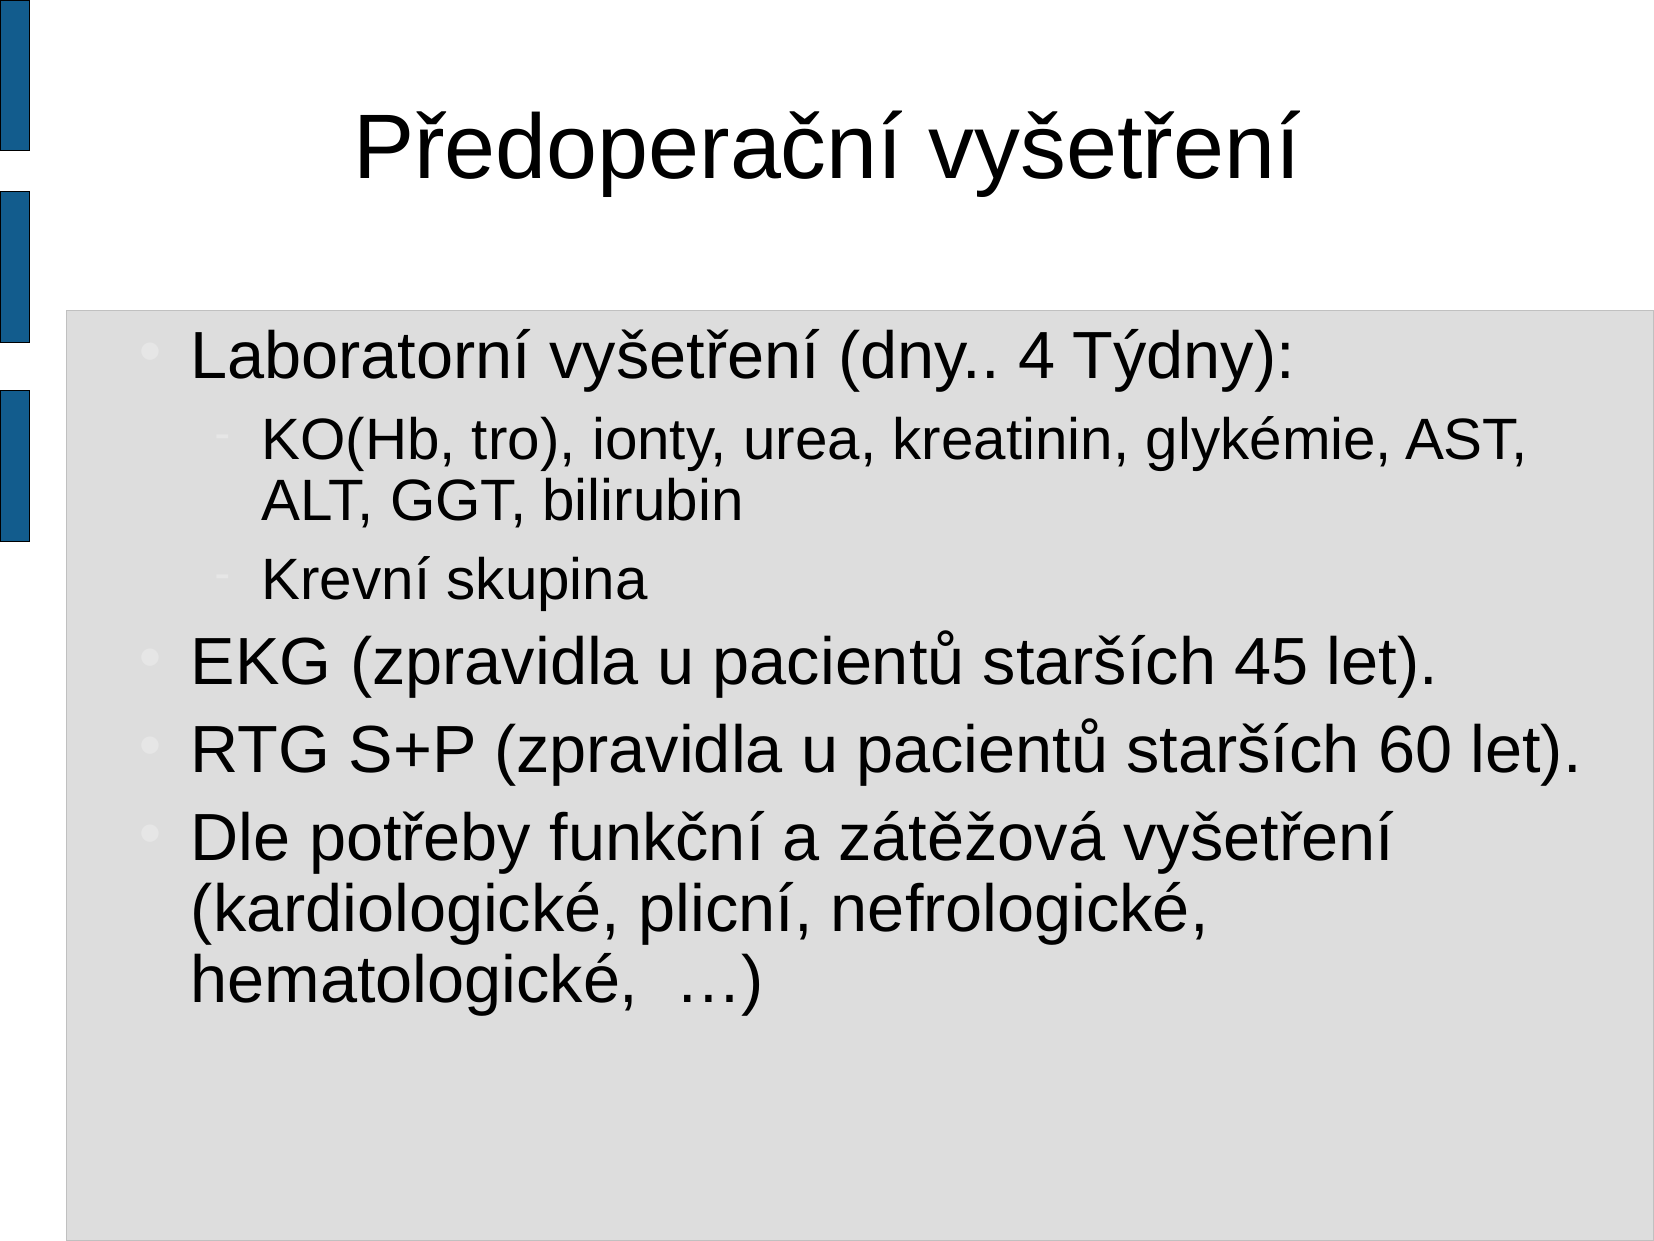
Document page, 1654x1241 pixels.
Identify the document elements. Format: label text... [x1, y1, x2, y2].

title Předoperační vyšetření [121, 46, 1534, 254]
list Laboratorní vyšetření (dny.. 4 Týdny): KO(Hb, tro), ionty, urea, kreatinin, glykémie, AST, ALT, GGT, bilirubin Krevní skupina EKG (zpravidla u pacientů starších 45 let). RTG S+P (zpravidla u pacientů starších 60 let). Dle potřeby funkční a zátěžová vyšetření (kardiologické, plicní, nefrologické, hematologické, …) [121, 322, 1654, 1229]
